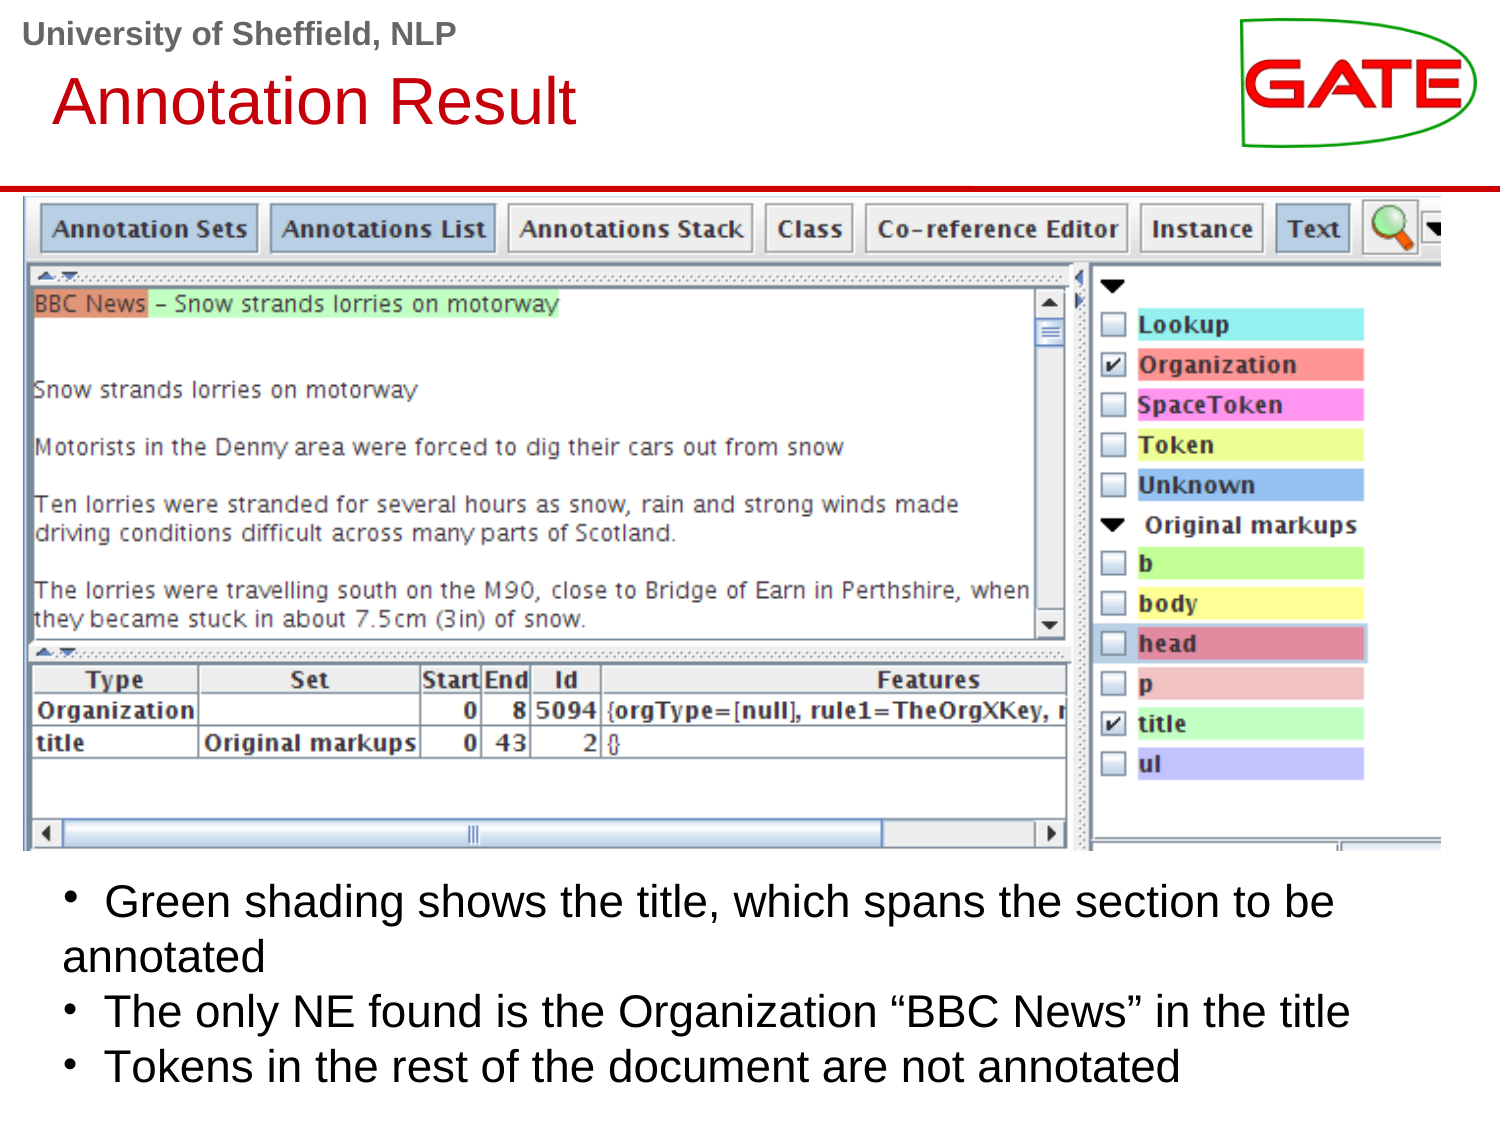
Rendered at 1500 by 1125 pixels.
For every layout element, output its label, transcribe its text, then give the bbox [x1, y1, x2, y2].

text_box Green shading shows the title, which spans the section to be annotated The only NE found is the Organization “BBC News” in the title Tokens in the rest of the document are not annotated [47, 859, 1465, 1040]
title Annotation Result [37, 0, 1380, 196]
picture [23, 196, 1441, 851]
picture [1380, 18, 1477, 148]
